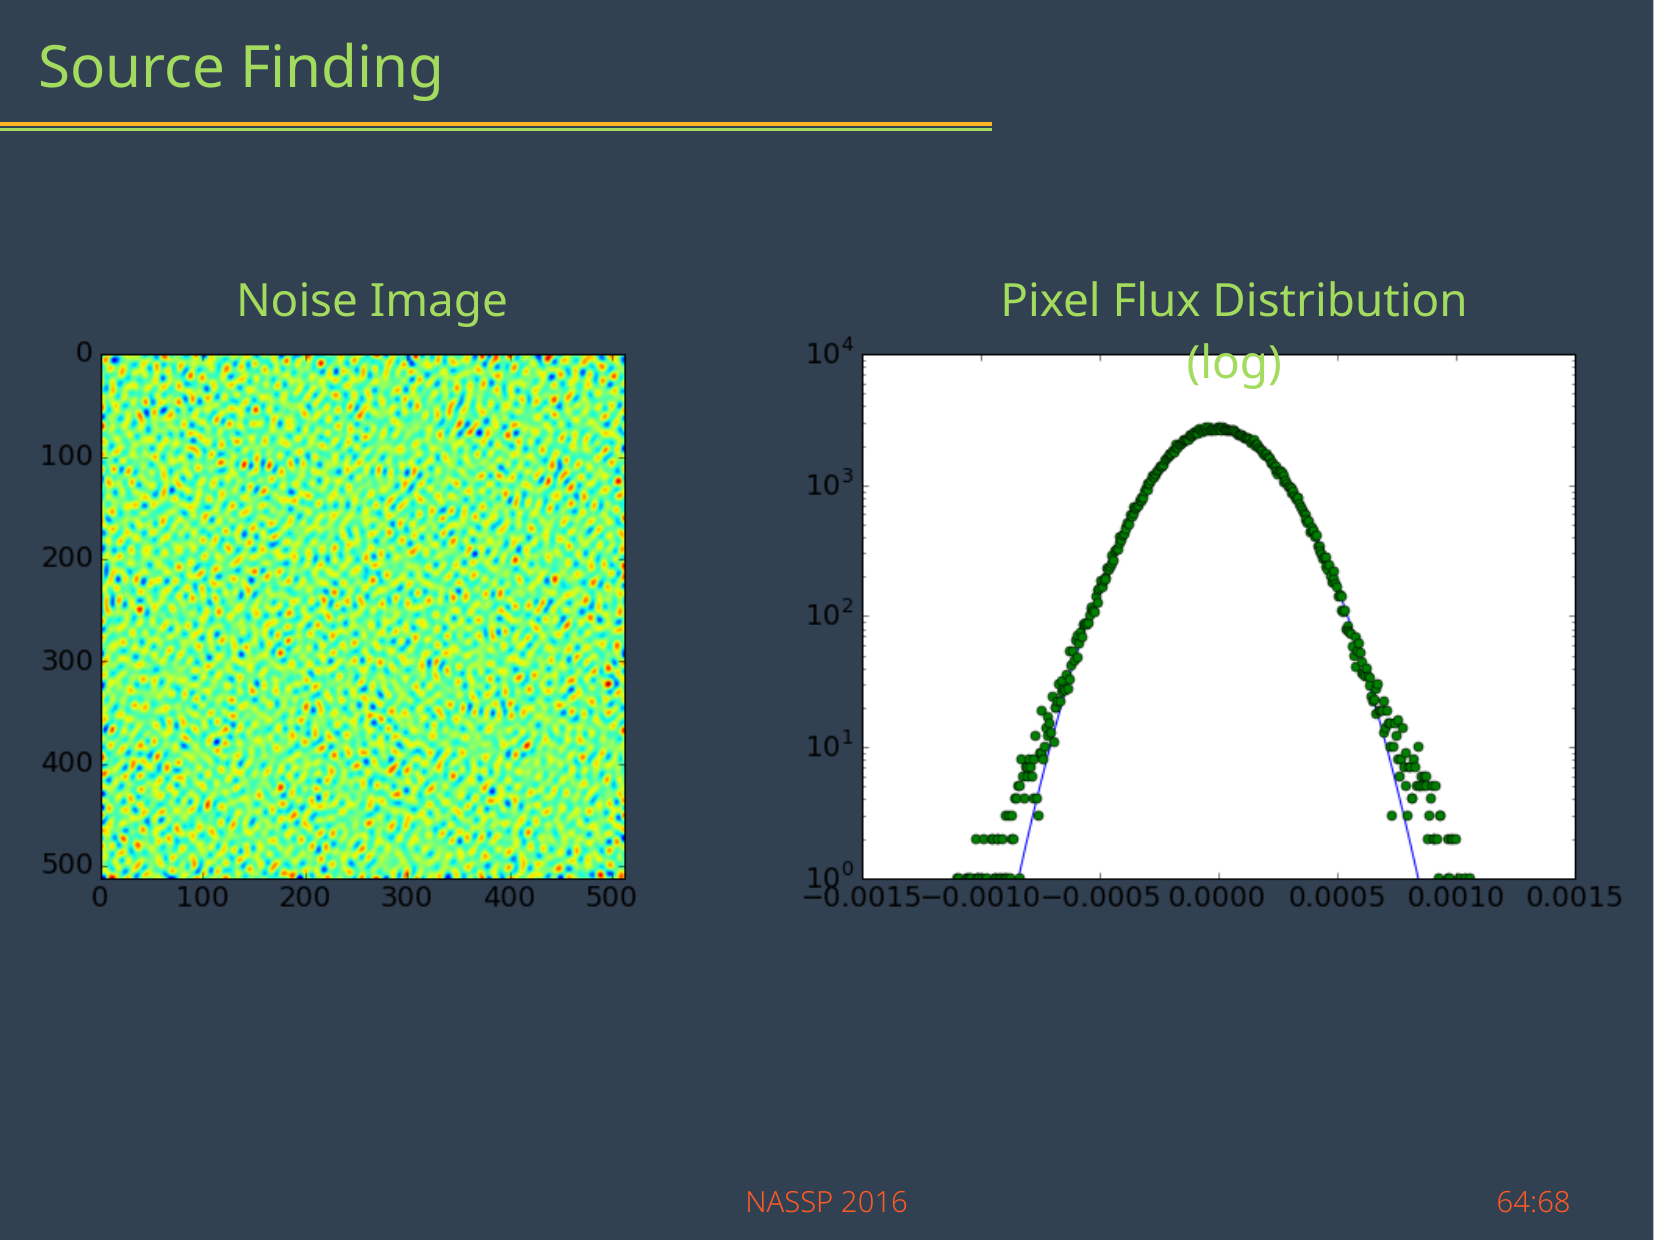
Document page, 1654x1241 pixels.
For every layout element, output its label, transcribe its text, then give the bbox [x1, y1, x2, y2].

text_box Noise Image [141, 259, 603, 330]
picture [29, 326, 1636, 924]
text_box Source Finding [23, 17, 1063, 103]
text_box Pixel Flux Distribution (log) [938, 259, 1530, 330]
